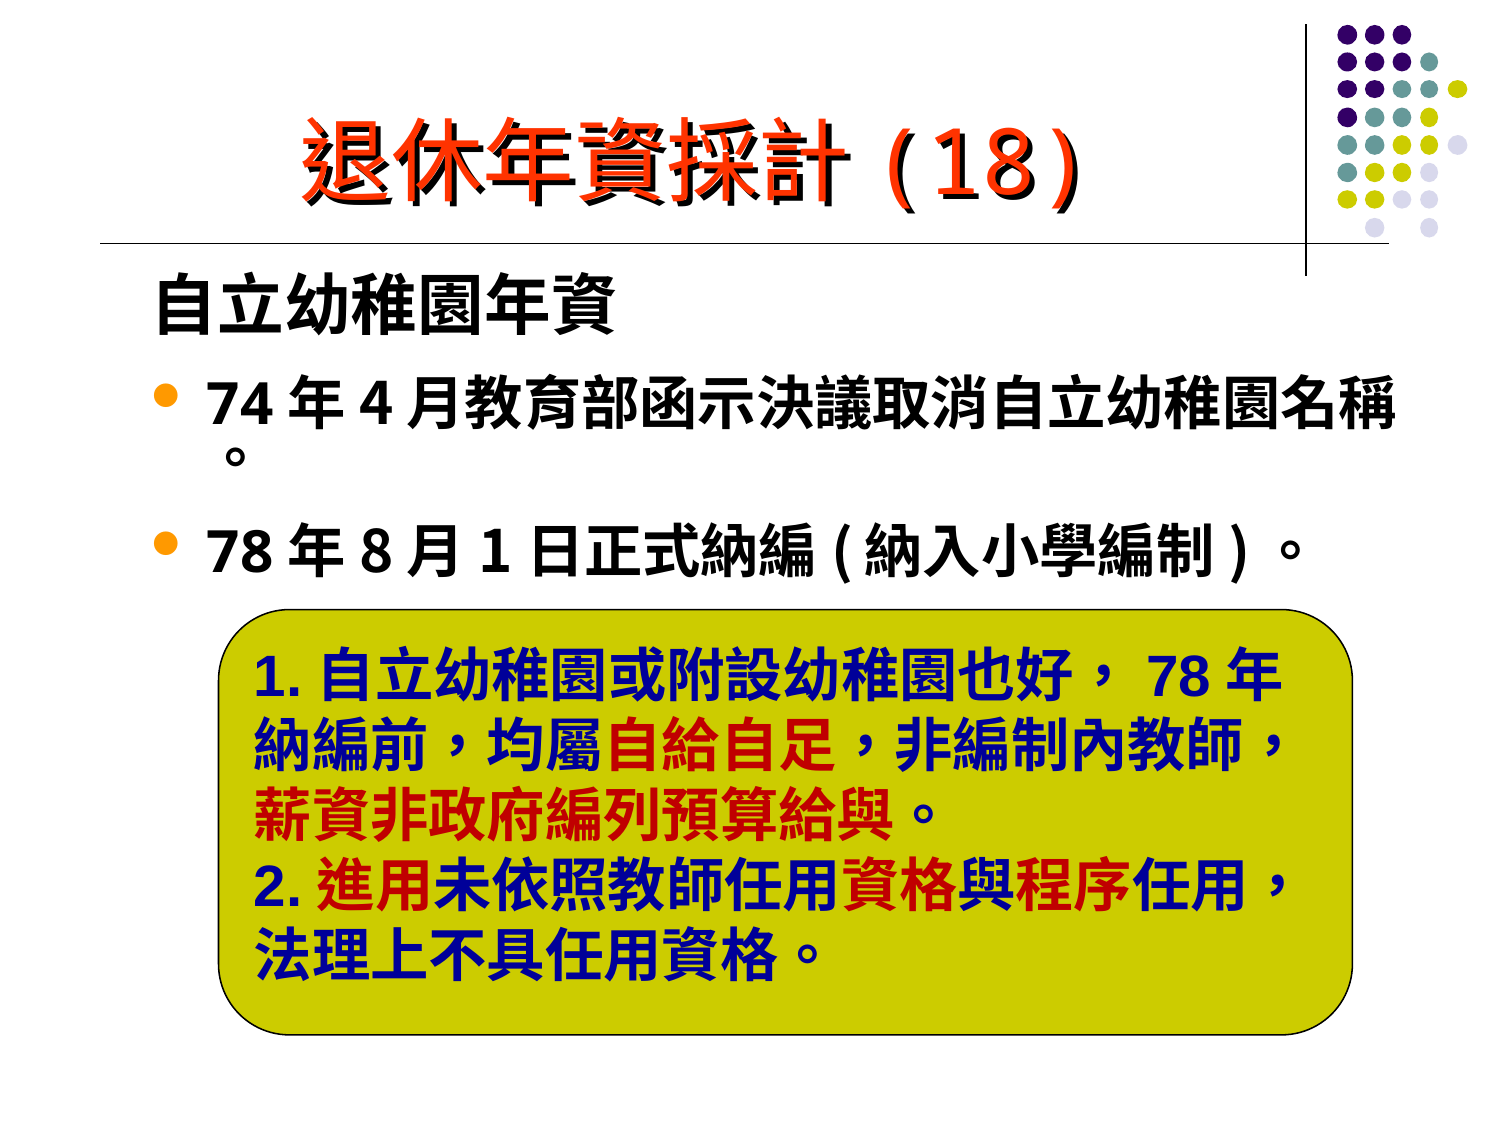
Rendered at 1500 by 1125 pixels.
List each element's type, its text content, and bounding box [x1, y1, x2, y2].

text_box 1.自立幼稚園或附設幼稚園也好，78年納編前，均屬自給自足，非編制內教師，薪資非政府編列預算給與。 2.進用未依照教師任用資格與程序任用，法理上不具任用資格。 [218, 609, 1353, 1035]
title 退休年資採計(18) [76, 78, 1315, 220]
list 自立幼稚園年資 74年4月教育部函示決議取消自立幼稚園名稱。 78年8月1日正式納編(納入小學編制)。 [135, 255, 1424, 1059]
